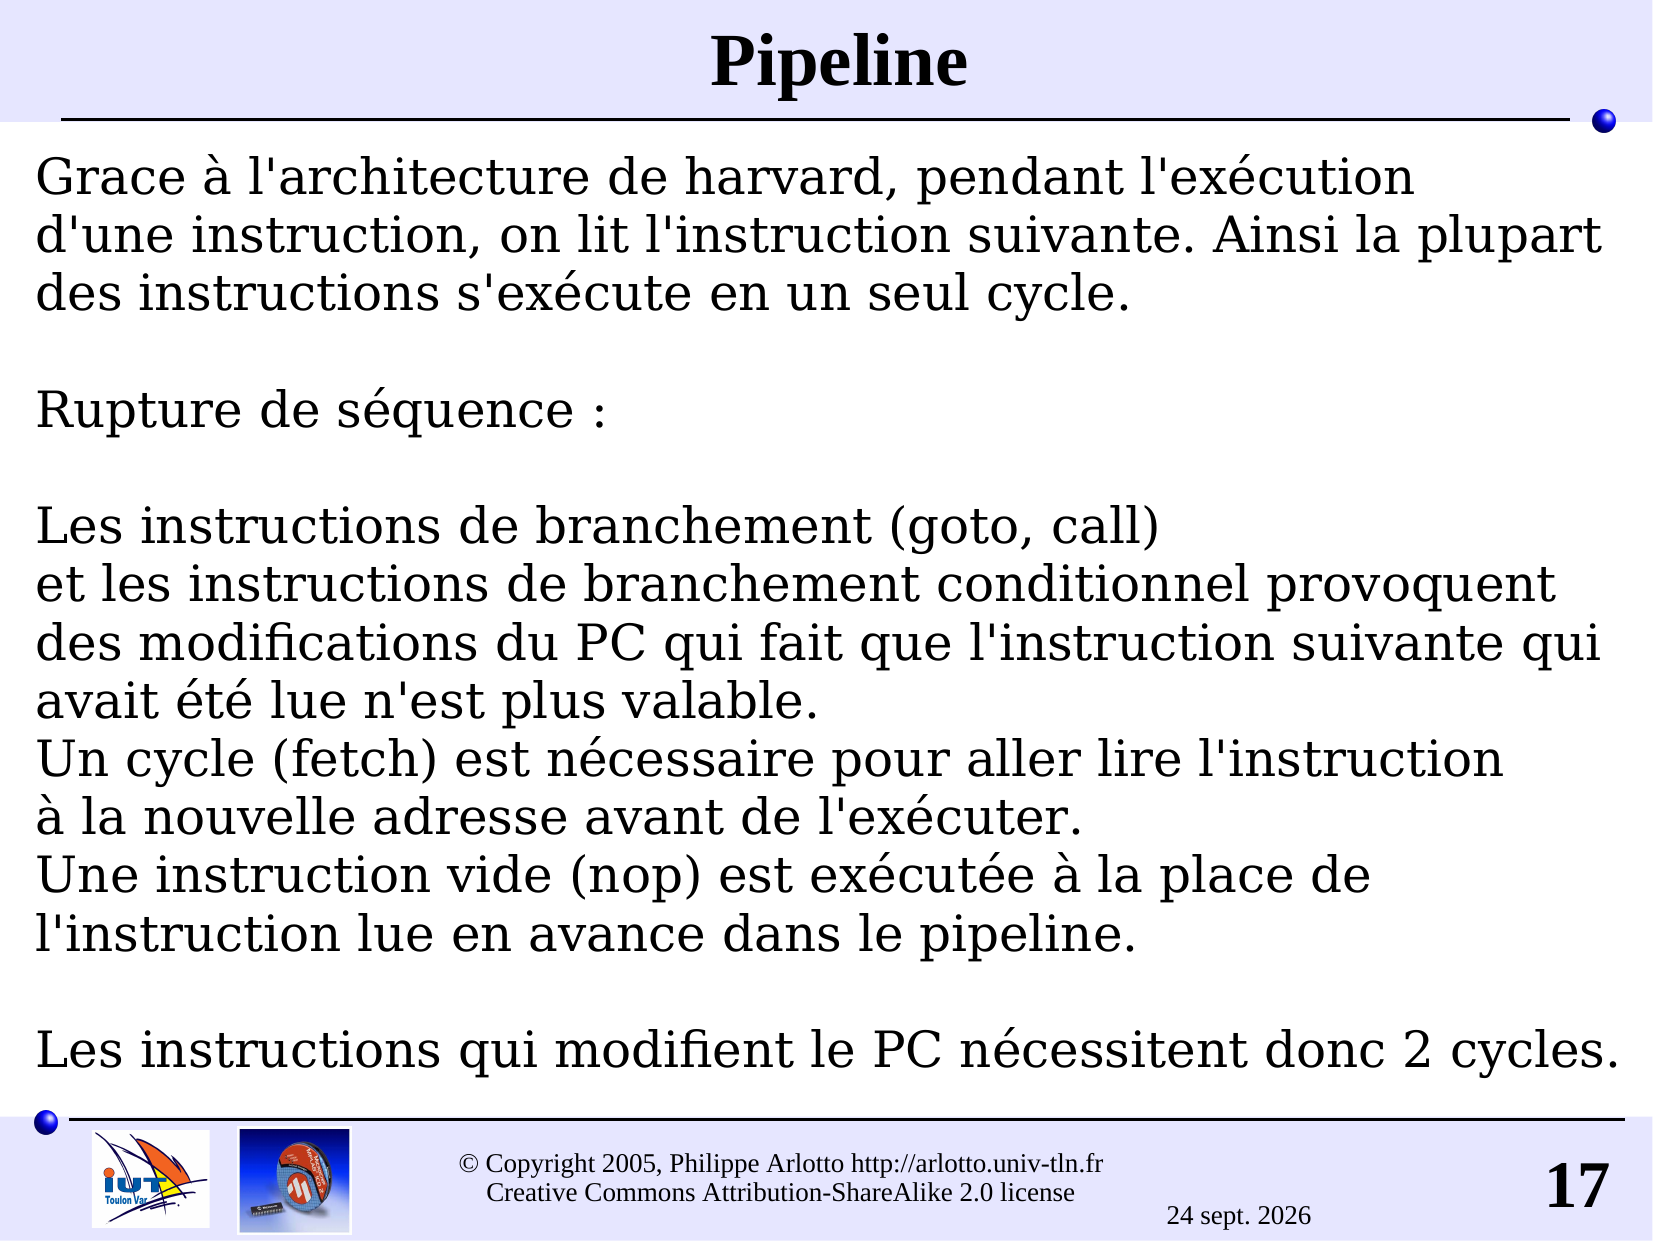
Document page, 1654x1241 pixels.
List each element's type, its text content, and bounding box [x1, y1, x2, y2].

picture [237, 1196, 352, 1235]
text_box Grace à l'architecture de harvard, pendant l'exécution d'une instruction, on lit l'instruction suivante. Ainsi la plupart des instructions s'exécute en un seul cycle. Rupture de séquence : Les instructions de branchement (goto, call) et les instructions de branchement conditionnel provoquent des modifications du PC qui fait que l'instruction suivante qui avait été lue n'est plus valable. Un cycle (fetch) est nécessaire pour aller lire l'instruction à la nouvelle adresse avant de l'exécuter. Une instruction vide (nop) est exécutée à la place de l'instruction lue en avance dans le pipeline. Les instructions qui modifient le PC nécessitent donc 2 cycles. [35, 147, 1625, 1196]
title Pipeline [95, 14, 1585, 107]
